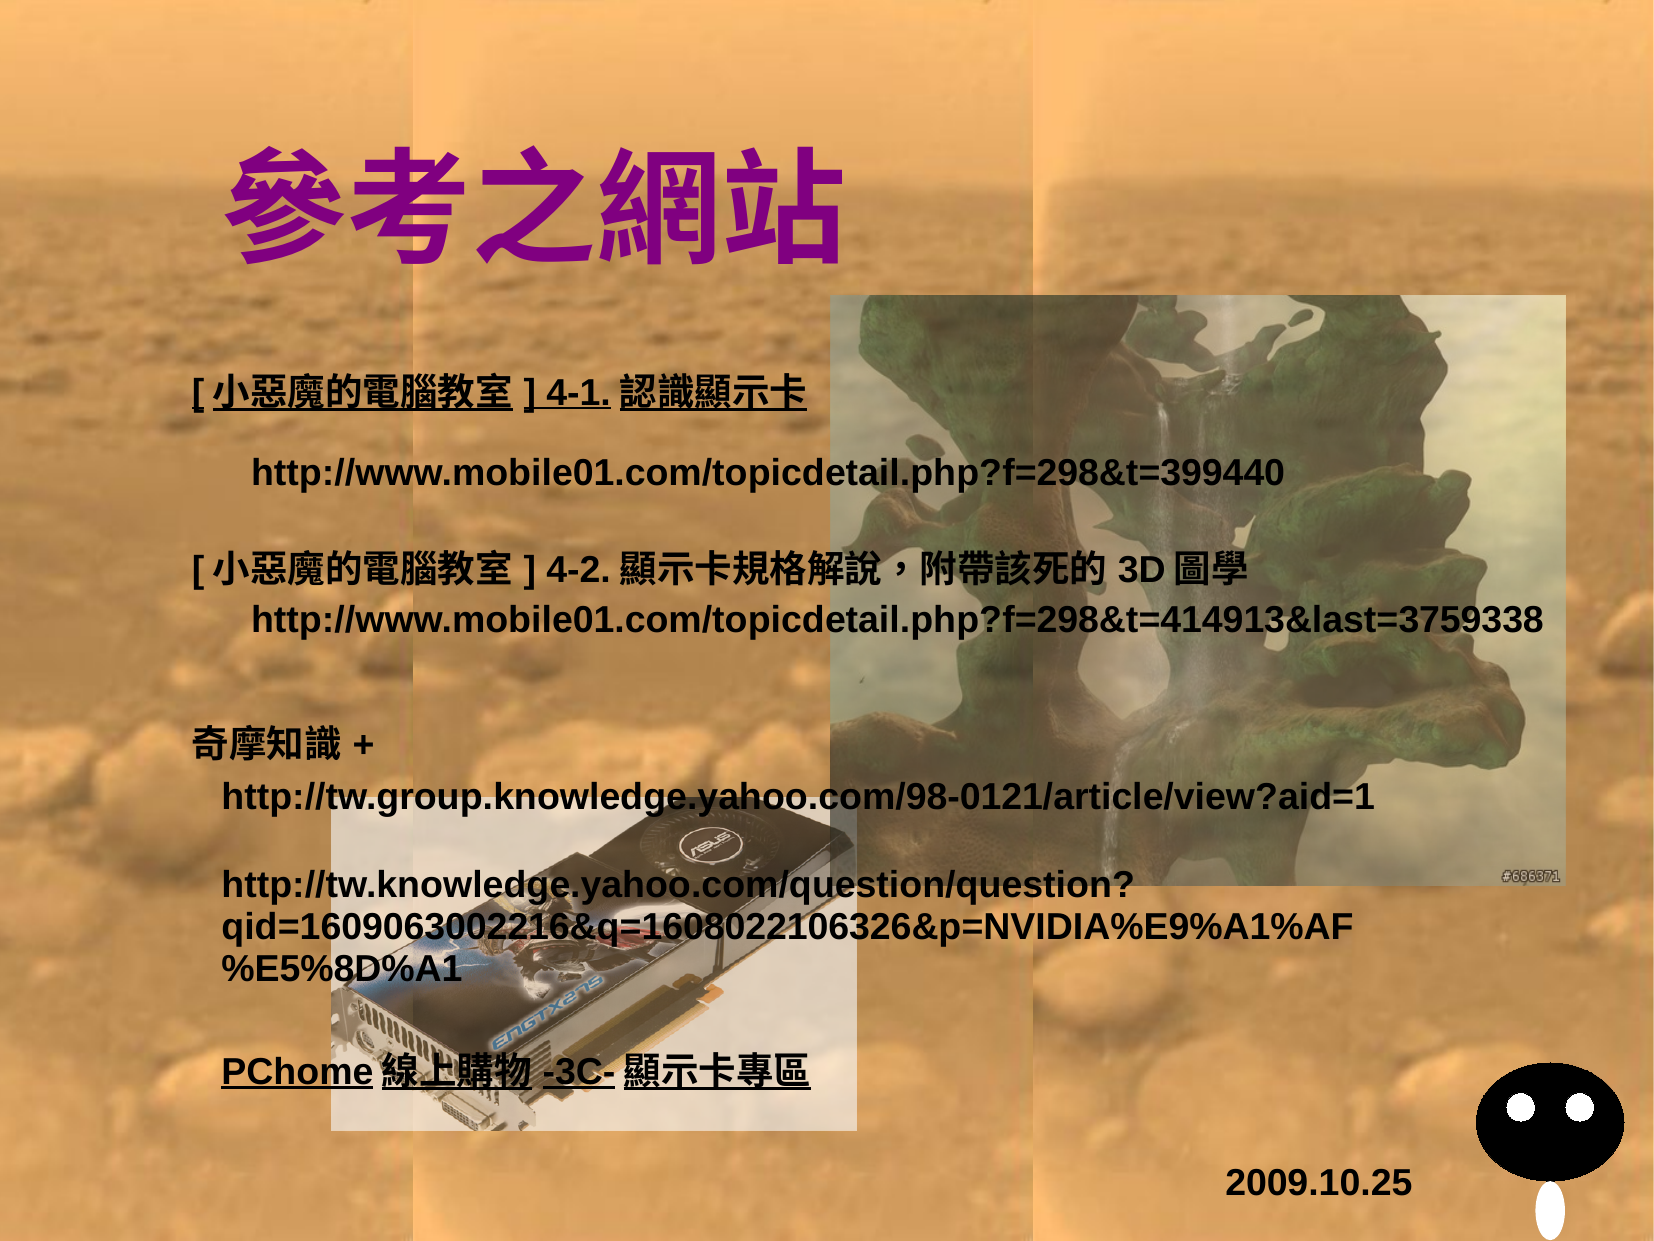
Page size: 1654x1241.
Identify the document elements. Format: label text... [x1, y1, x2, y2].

text_box http://www.mobile01.com/topicdetail.php?f=298&t=414913&last=3759338 [236, 591, 1654, 650]
text_box PChome線上購物-3C-顯示卡專區 [206, 1033, 1270, 1095]
text_box http://tw.group.knowledge.yahoo.com/98-0121/article/view?aid=1 [206, 767, 1477, 826]
picture [0, 0, 1654, 1241]
text_box [小惡魔的電腦教室] 4-2.顯示卡規格解說，附帶該死的3D圖學 [177, 531, 1300, 593]
text_box http://www.mobile01.com/topicdetail.php?f=298&t=399440 [236, 443, 1625, 502]
text_box [小惡魔的電腦教室] 4-1.認識顯示卡 [177, 354, 1063, 461]
text_box 奇摩知識+ [177, 706, 1270, 811]
text_box http://tw.knowledge.yahoo.com/question/question?qid=1609063002216&q=1608022106326&p=NVIDIA%E9%A1%AF%E5%8D%A1 [206, 856, 1447, 1027]
text_box 參考之網站 [206, 100, 1388, 266]
